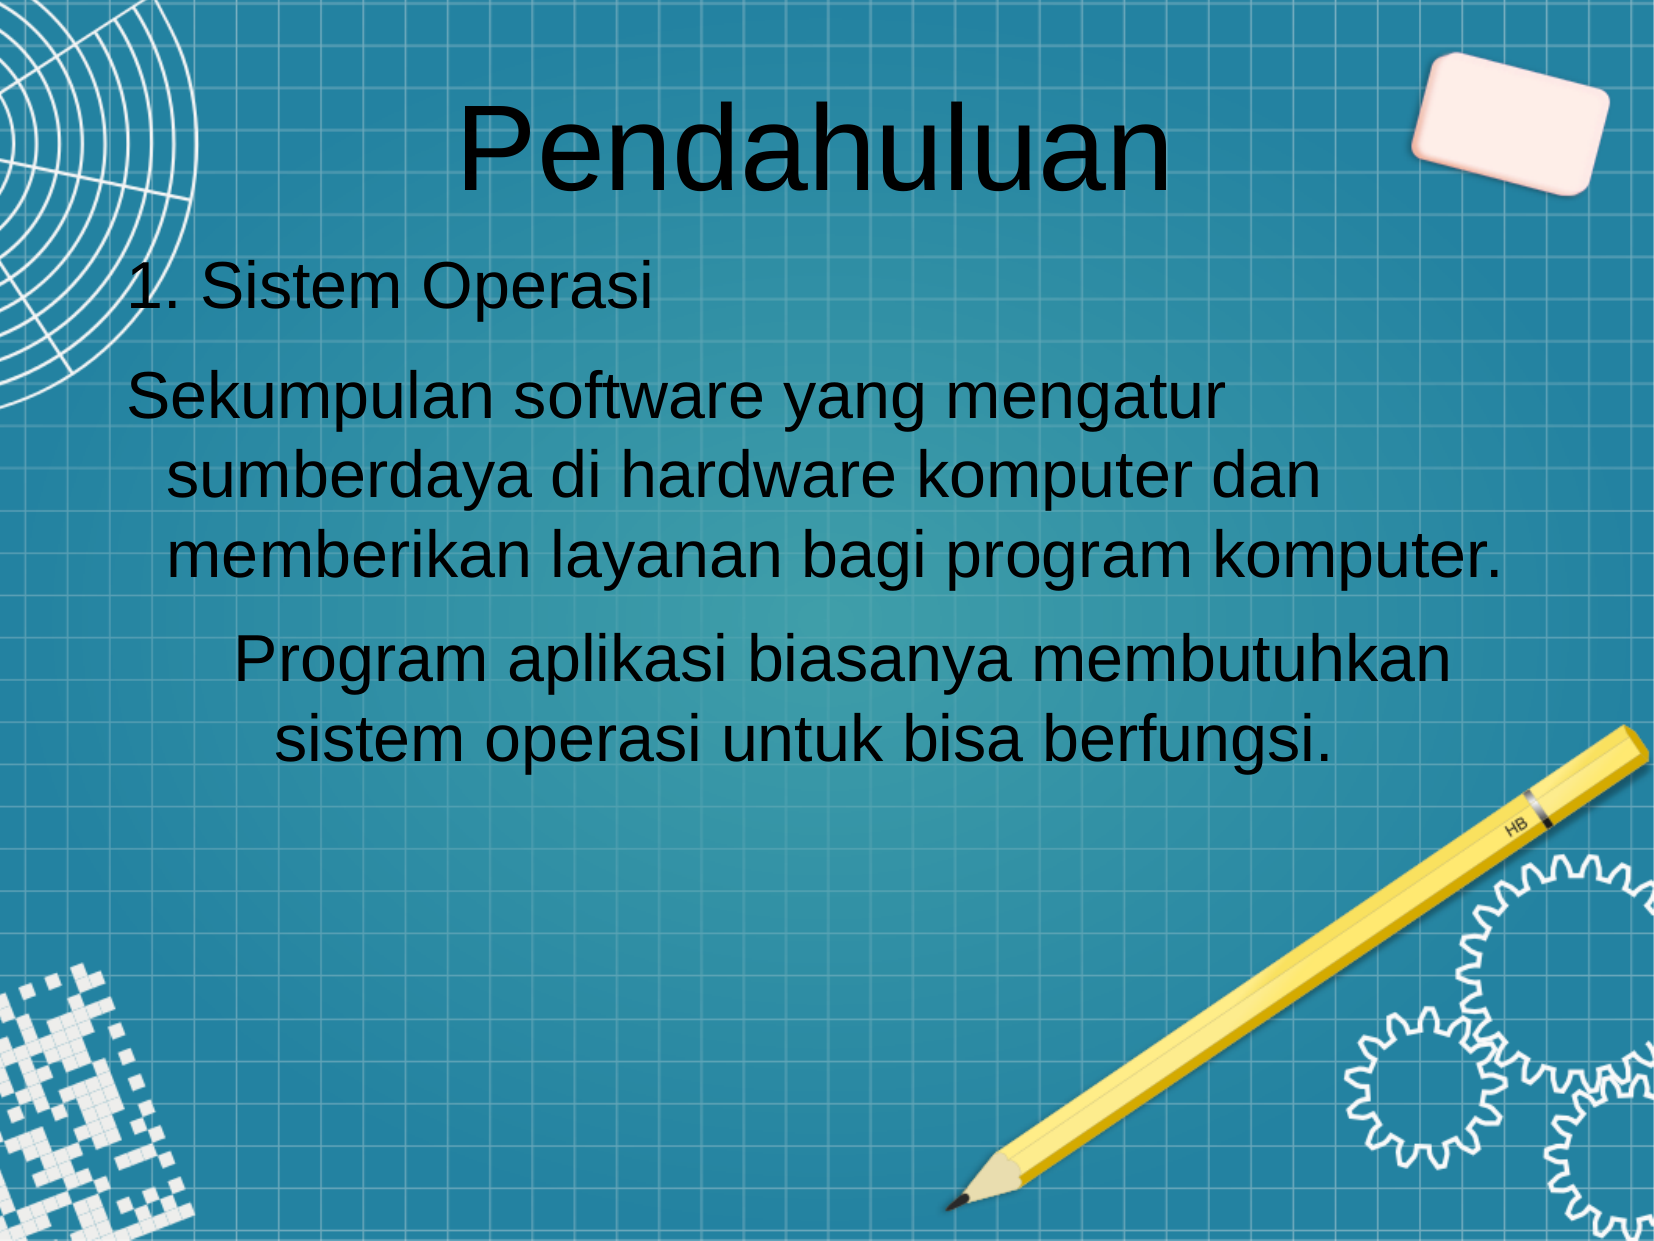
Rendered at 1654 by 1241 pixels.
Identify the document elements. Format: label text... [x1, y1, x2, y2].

list 1. Sistem Operasi Sekumpulan software yang mengatur sumberdaya di hardware komputer dan memberikan layanan bagi program komputer. Program aplikasi biasanya membutuhkan sistem operasi untuk bisa berfungsi. [58, 242, 1548, 834]
title Pendahuluan [70, 0, 1559, 284]
